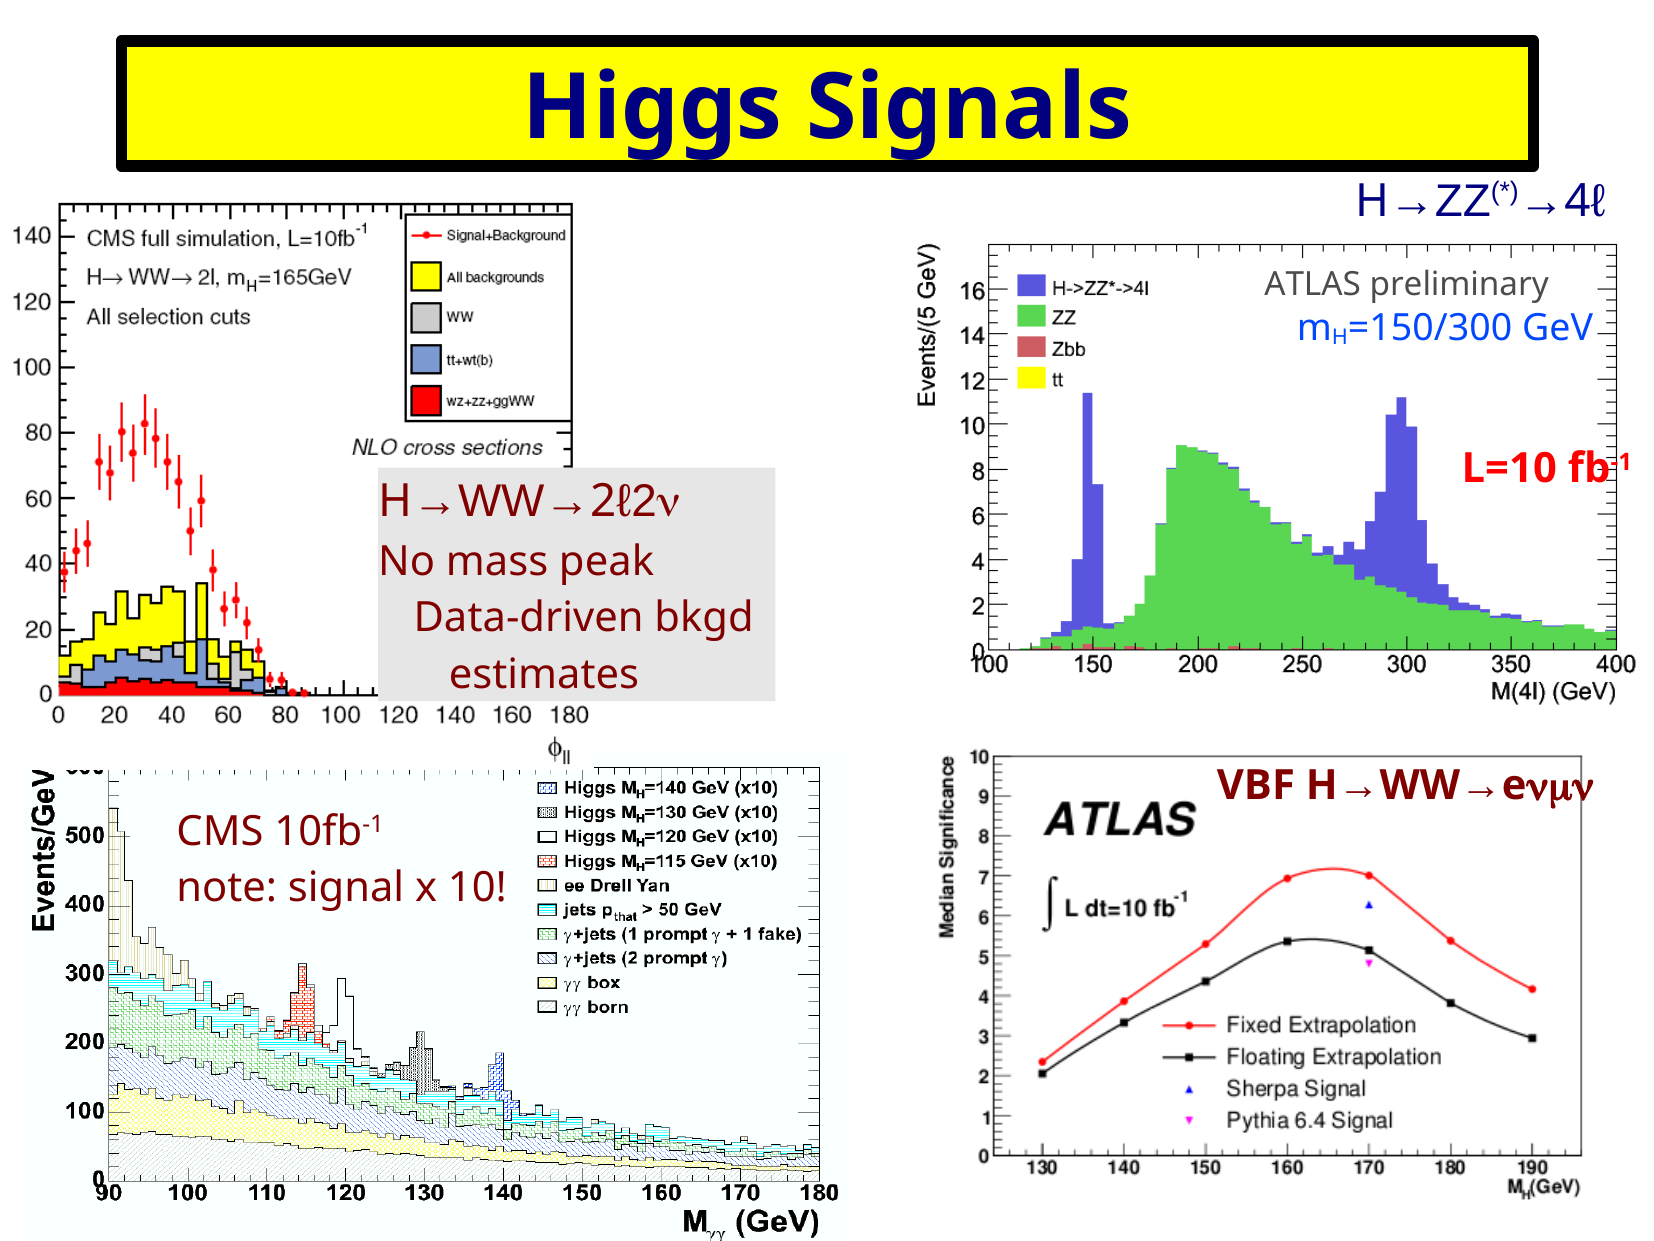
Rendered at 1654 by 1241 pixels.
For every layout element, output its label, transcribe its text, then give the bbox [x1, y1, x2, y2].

text_box H→WW→2ℓ2n No mass peak Data-driven bkgd estimates [378, 467, 776, 674]
text_box L=10 fb-1 [1446, 430, 1654, 503]
text_box CMS 10fb-1 note: signal x 10! [161, 792, 523, 922]
picture [898, 219, 1654, 1241]
text_box VBF H→WW→enmn [1201, 754, 1610, 810]
text_box H→ZZ(*)→4ℓ [1355, 167, 1621, 223]
text_box ATLAS preliminary [1264, 259, 1599, 305]
title Higgs Signals [121, 49, 1534, 158]
text_box mH=150/300 GeV [1231, 300, 1594, 366]
picture [13, 196, 850, 1241]
